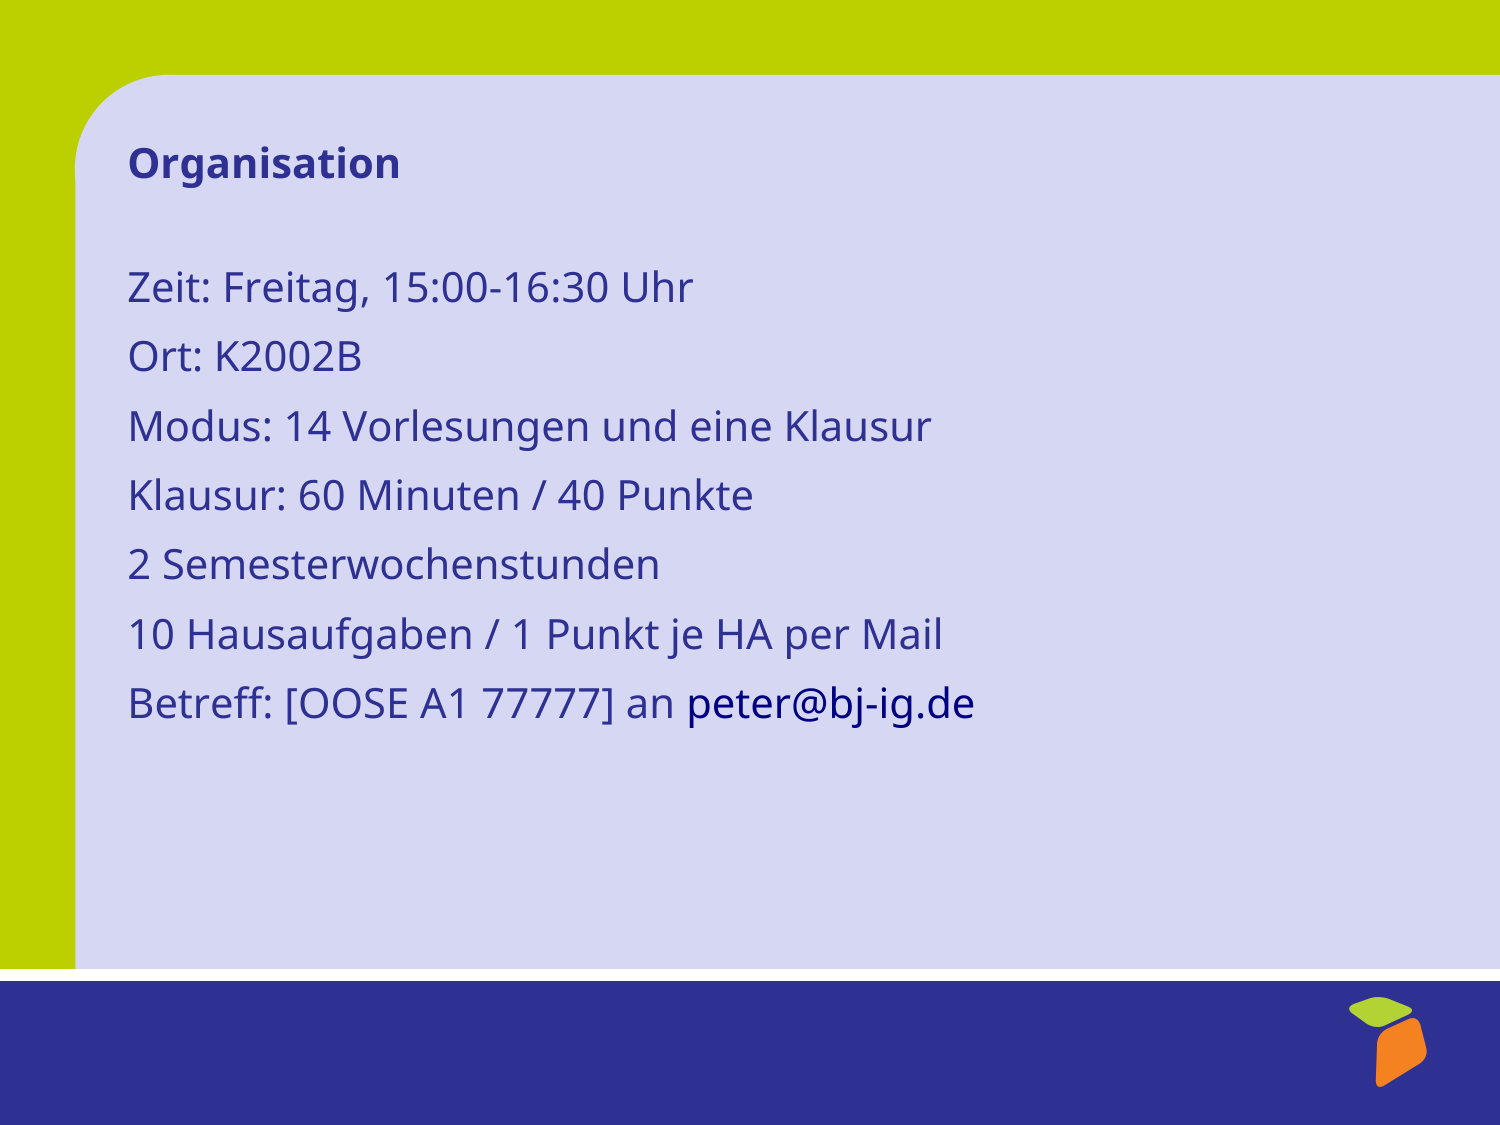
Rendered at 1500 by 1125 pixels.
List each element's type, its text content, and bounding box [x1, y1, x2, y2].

list Zeit: Freitag, 15:00-16:30 Uhr Ort: K2002B Modus: 14 Vorlesungen und eine Klausur Klausur: 60 Minuten / 40 Punkte 2 Semesterwochenstunden 10 Hausaufgaben / 1 Punkt je HA per Mail Betreff: [OOSE A1 77777] an peter@bj-ig.de [112, 249, 1388, 916]
picture [0, 981, 1500, 1125]
title Organisation [112, 112, 1388, 213]
